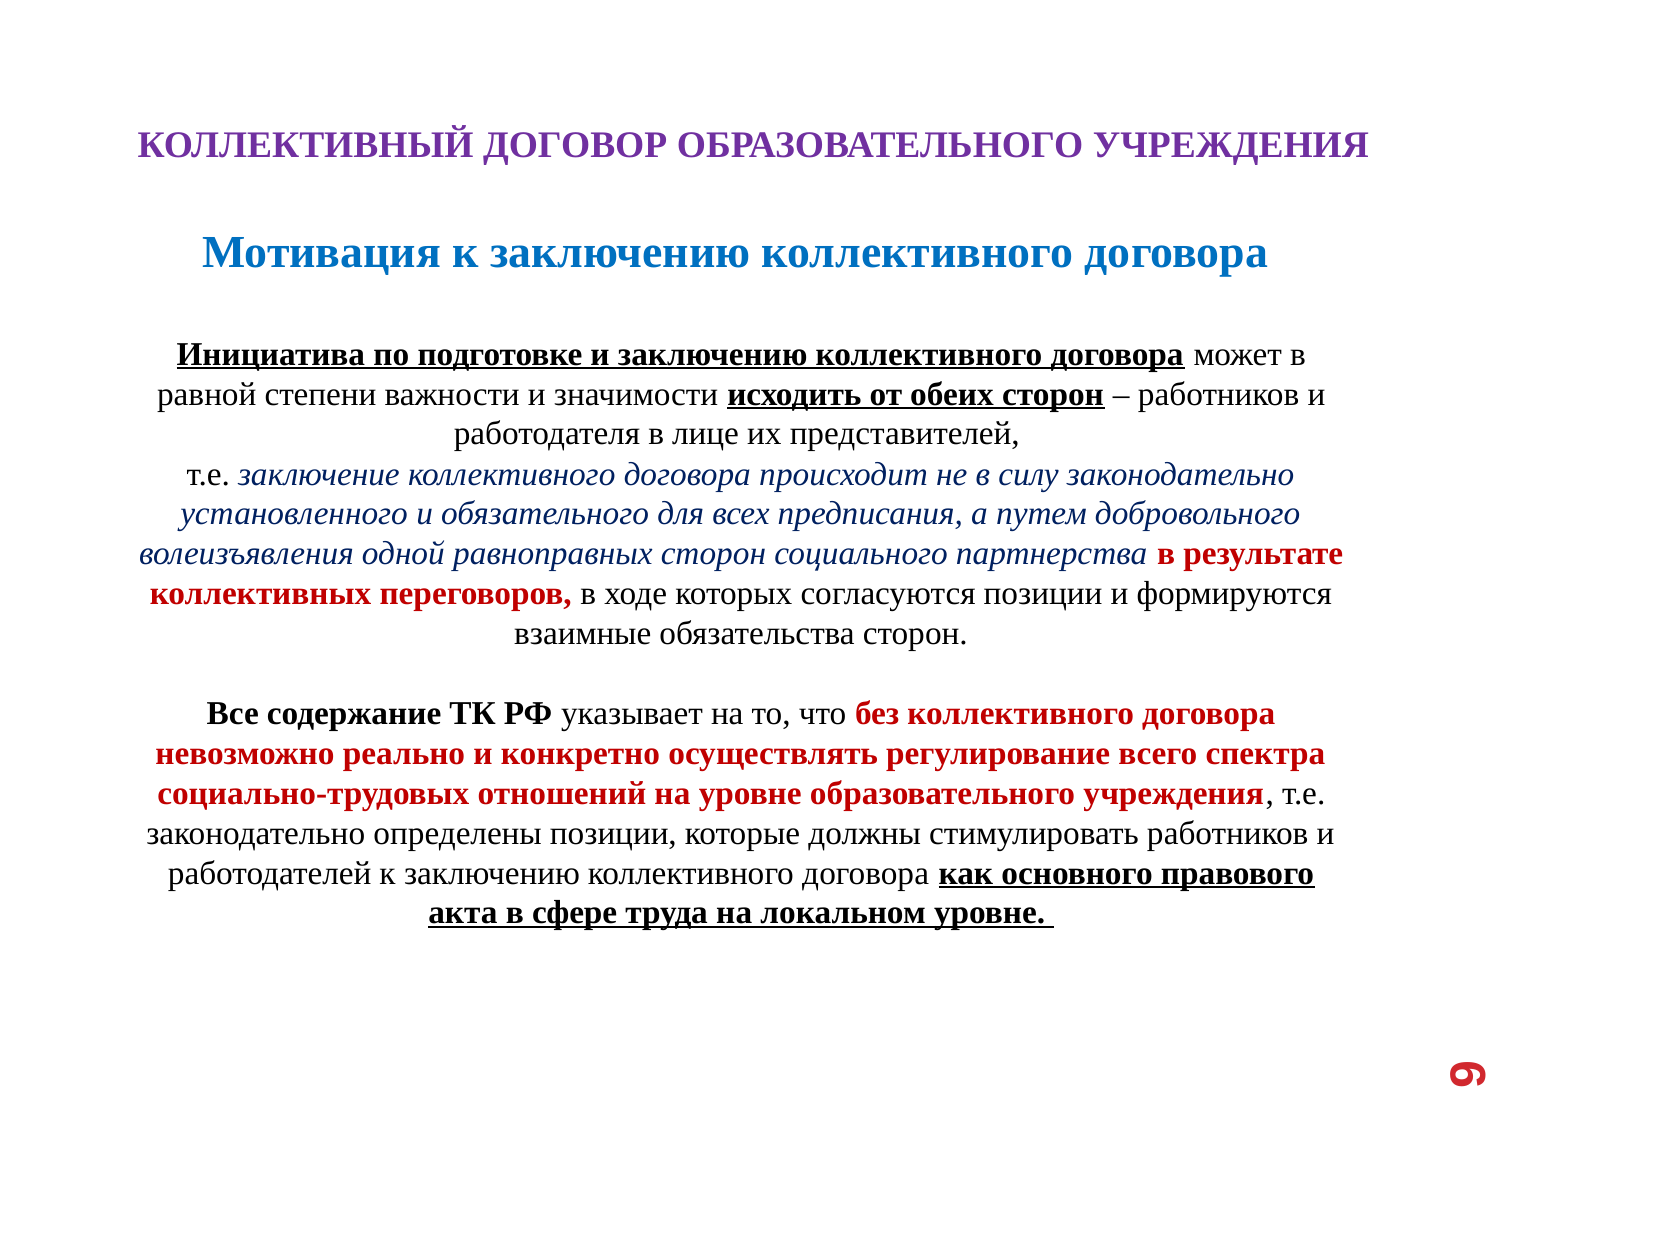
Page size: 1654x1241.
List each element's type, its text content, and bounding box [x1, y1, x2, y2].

text_box <номер> [1427, 887, 1488, 1104]
title КОЛЛЕКТИВНЫЙ ДОГОВОР ОБРАЗОВАТЕЛЬНОГО УЧРЕЖДЕНИЯ [82, 93, 1426, 173]
text_box Мотивация к заключению коллективного договора Инициатива по подготовке и заключению коллективного договора может в равной степени важности и значимости исходить от обеих сторон – работников и работодателя в лице их представителей, т.е. заключение коллективного договора происходит не в силу законодательно установленного и обязательного для всех предписания, а путем добровольного волеизъявления одной равноправных сторон социального партнерства в результате коллективных переговоров, в ходе которых согласуются позиции и формируются взаимные обязательства сторон. Все содержание ТК РФ указывает на то, что без коллективного договора невозможно реально и конкретно осуществлять регулирование всего спектра социально-трудовых отношений на уровне образовательного учреждения, т.е. законодательно определены позиции, которые должны стимулировать работников и работодателей к заключению коллективного договора как основного правового акта в сфере труда на локальном уровне. [120, 214, 1362, 939]
